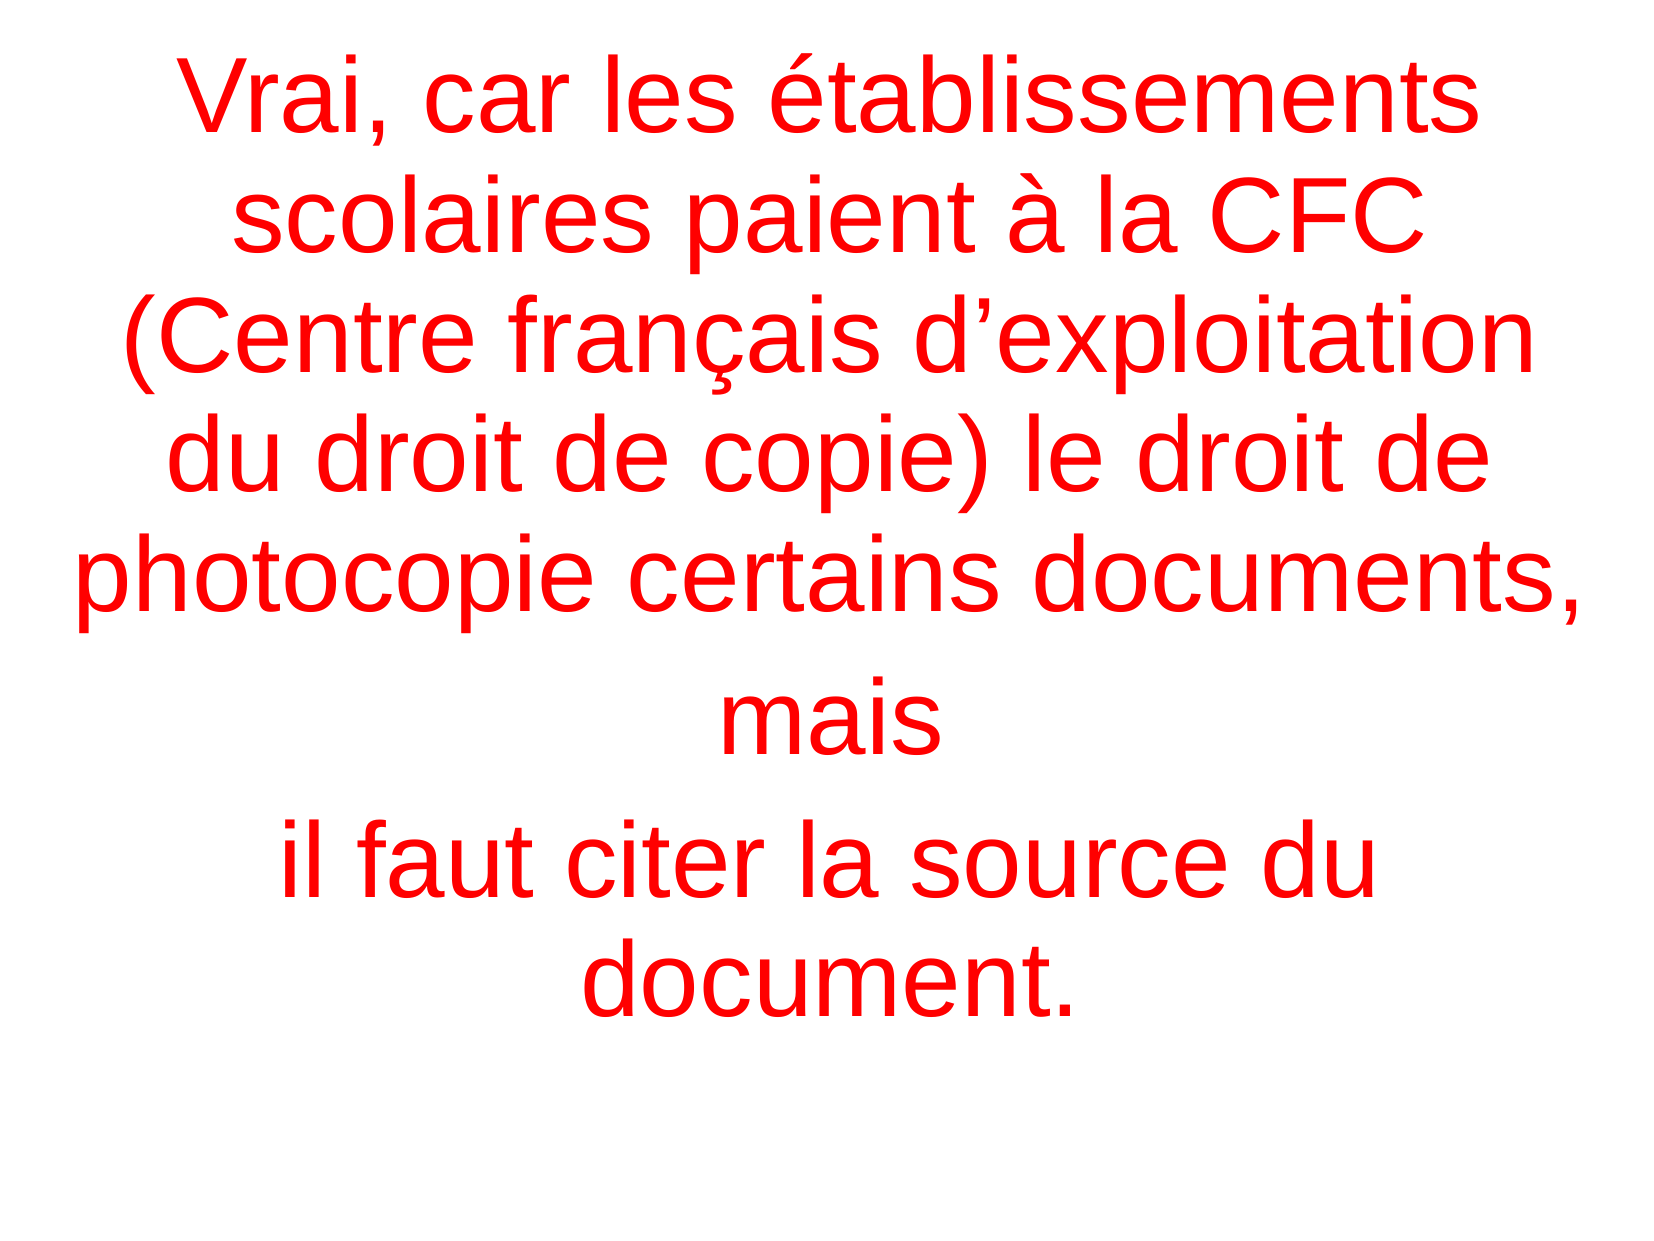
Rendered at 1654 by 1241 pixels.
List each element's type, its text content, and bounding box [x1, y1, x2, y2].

list Vrai, car les établissements scolaires paient à la CFC (Centre français d’exploitation du droit de copie) le droit de photocopie certains documents, mais il faut citer la source du document. [11, 35, 1595, 1123]
